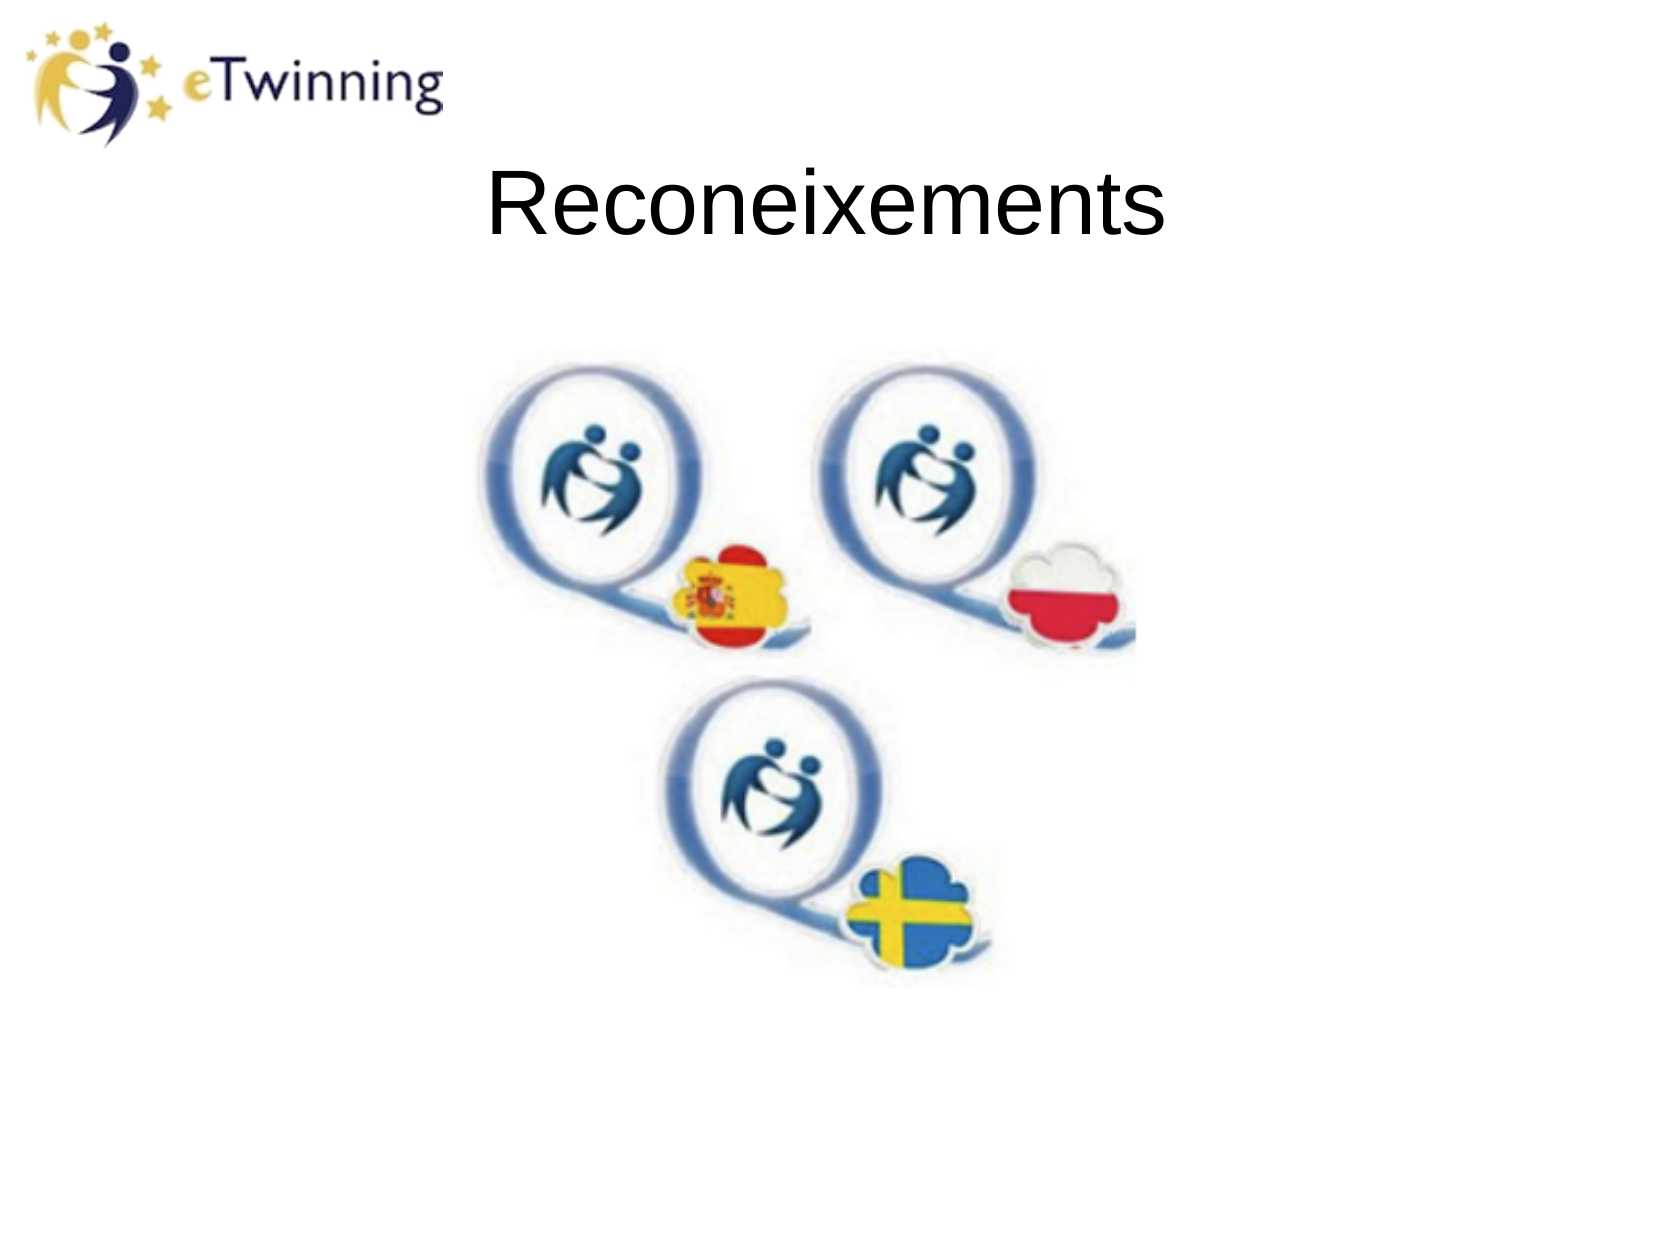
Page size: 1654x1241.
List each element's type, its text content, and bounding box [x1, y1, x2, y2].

title Reconeixements [82, 147, 1571, 259]
picture [26, 20, 443, 148]
picture [471, 330, 1158, 989]
